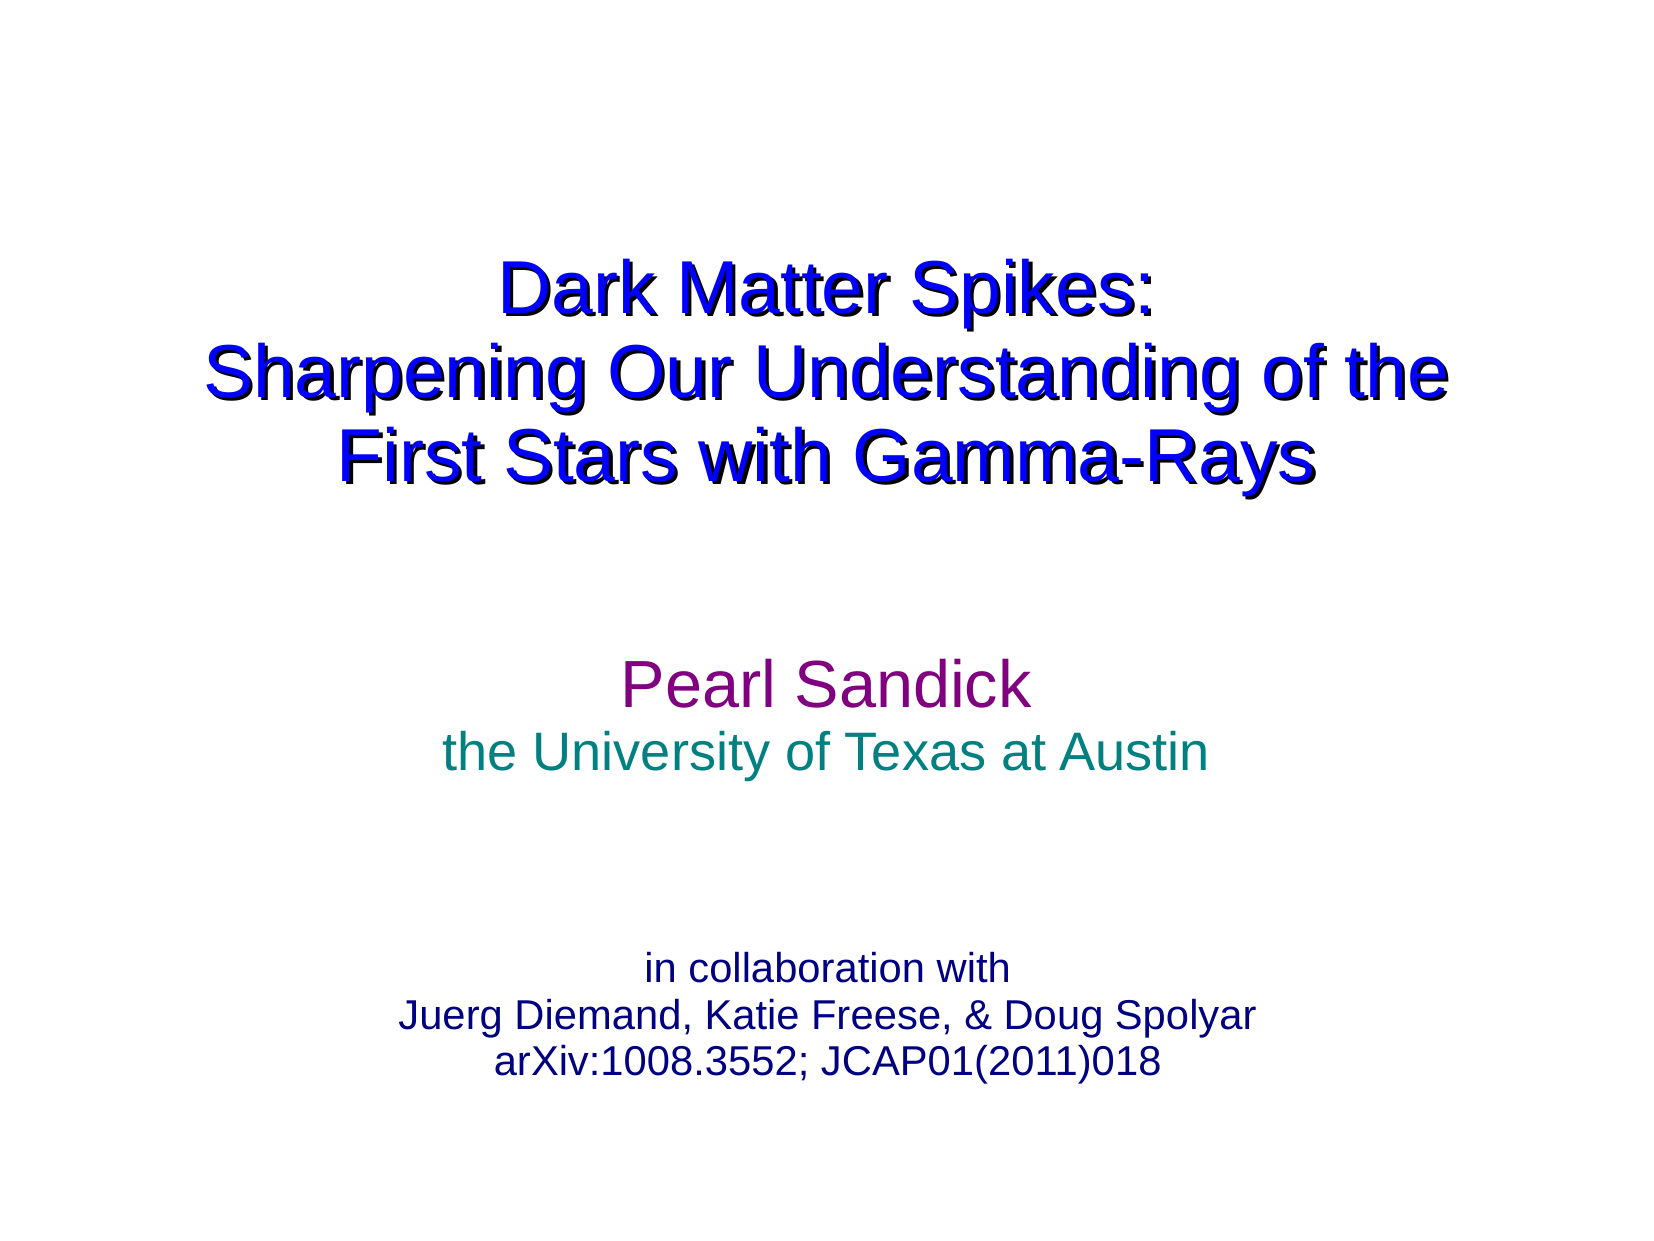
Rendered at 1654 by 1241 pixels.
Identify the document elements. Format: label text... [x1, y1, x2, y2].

subtitle Dark Matter Spikes: Sharpening Our Understanding of the First Stars with Gamma-Rays Pearl Sandick the University of Texas at Austin [82, 37, 1571, 990]
text_box in collaboration with Juerg Diemand, Katie Freese, & Doug Spolyar arXiv:1008.3552; JCAP01(2011)018 [383, 937, 1270, 1109]
